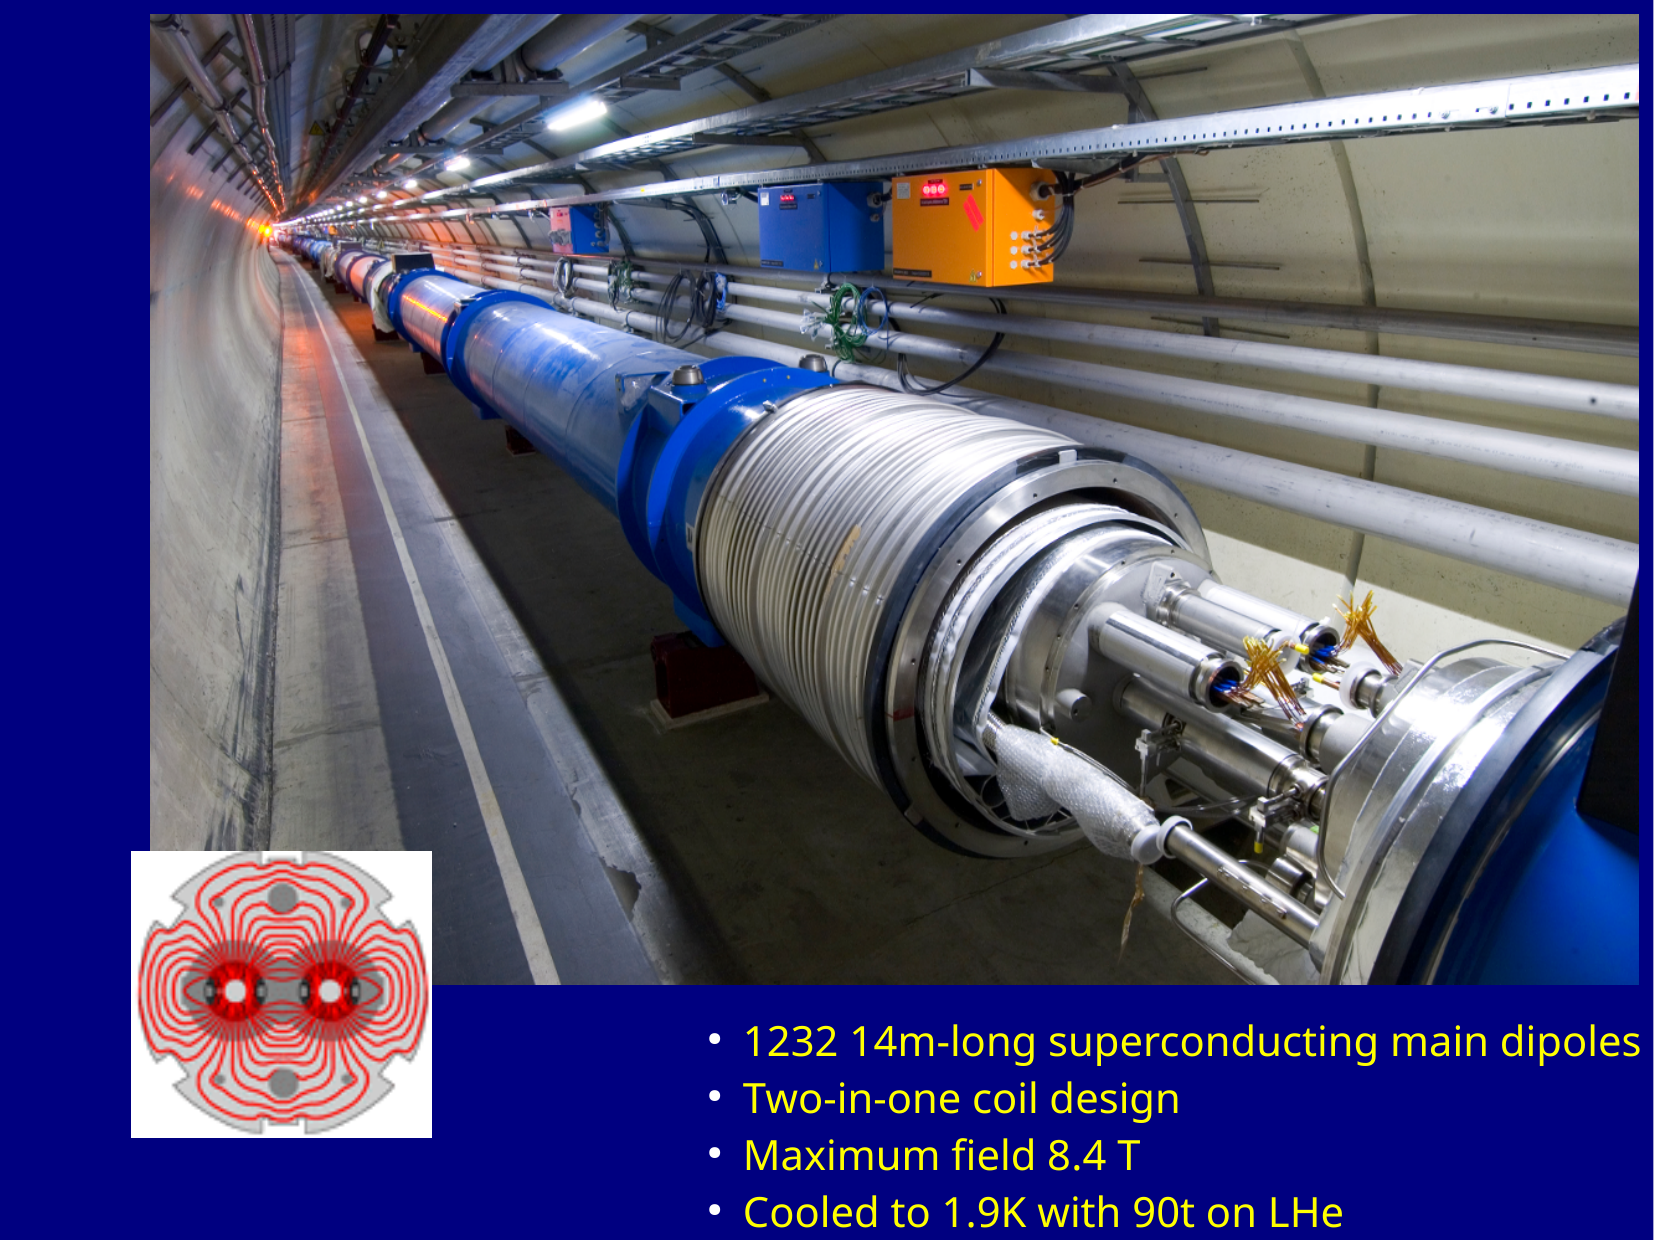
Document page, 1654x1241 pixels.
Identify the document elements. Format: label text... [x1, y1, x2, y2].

text_box 1232 14m-long superconducting main dipoles Two-in-one coil design Maximum field 8.4 T Cooled to 1.9K with 90t on LHe [657, 1004, 1600, 1215]
picture [131, 14, 1639, 1138]
